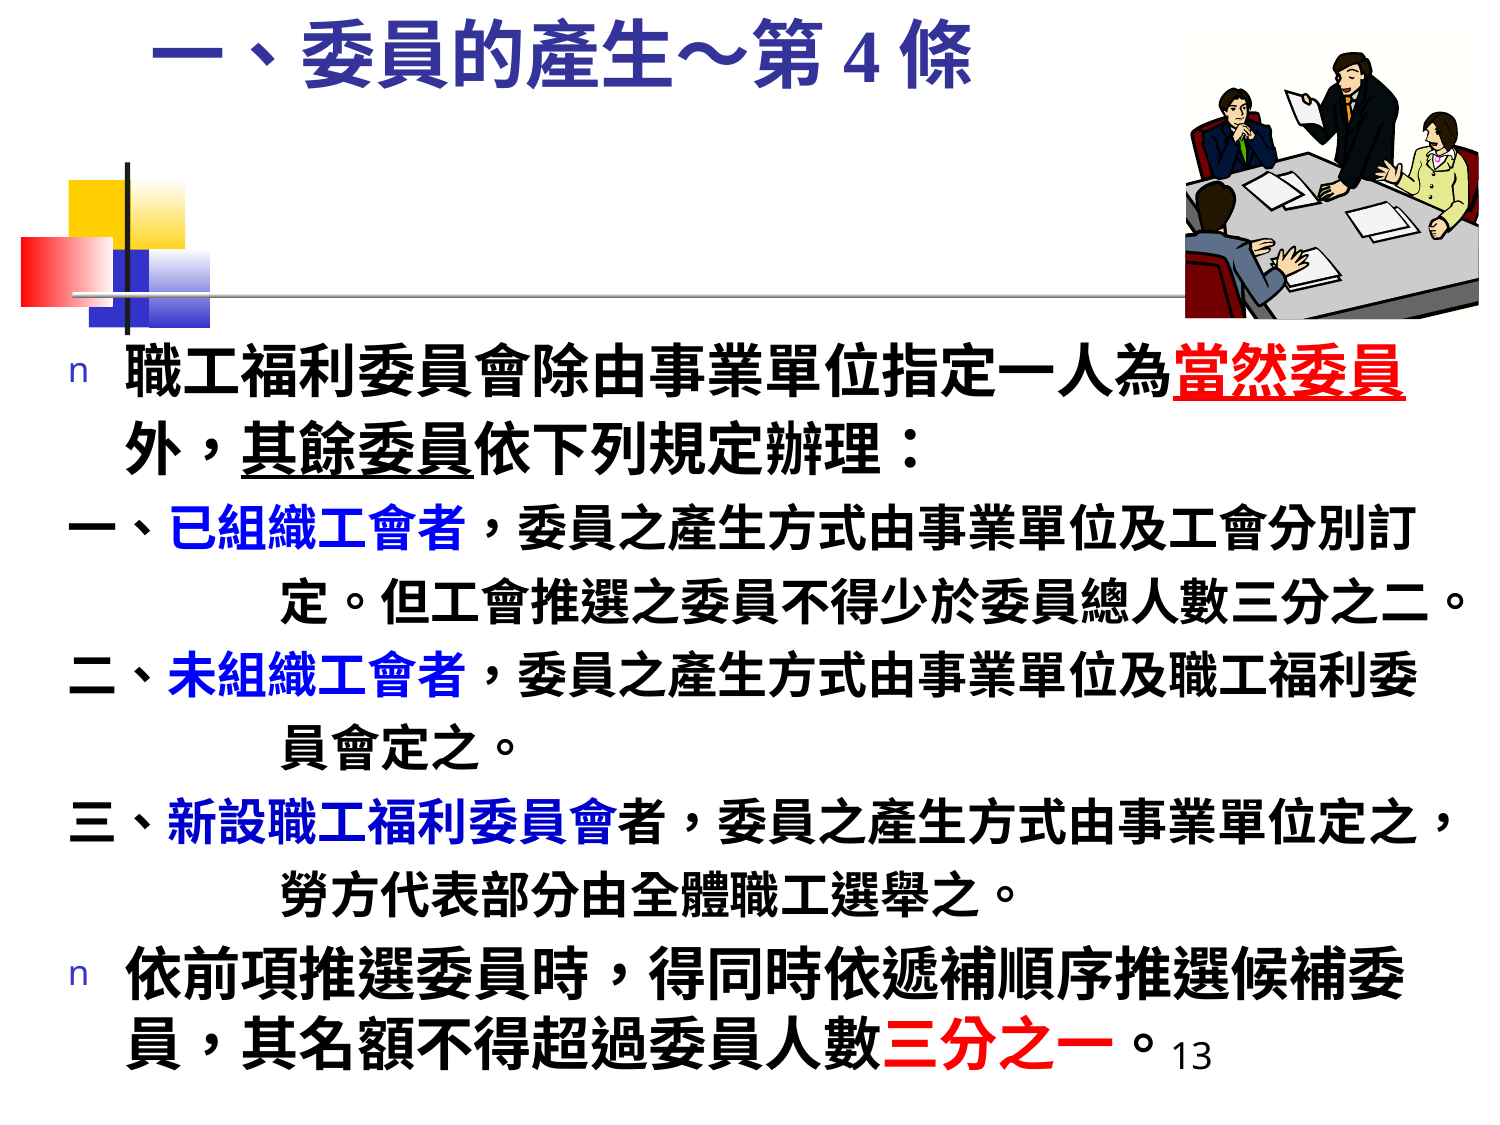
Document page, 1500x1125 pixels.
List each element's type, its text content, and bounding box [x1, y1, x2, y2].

picture [1185, 29, 1480, 321]
title 一、委員的產生～第4條 [135, 0, 1414, 240]
slide_number <編號> [1155, 1024, 1468, 1100]
list 職工福利委員會除由事業單位指定一人為當然委員外，其餘委員依下列規定辦理： 一、已組織工會者，委員之產生方式由事業單位及工會分別訂 定。但工會推選之委員不得少於委員總人數三分之二。 二、未組織工會者，委員之產生方式由事業單位及職工福利委 員會定之。 三、新設職工福利委員會者，委員之產生方式由事業單位定之， 勞方代表部分由全體職工選舉之。 依前項推選委員時，得同時依遞補順序推選候補委員，其名額不得超過委員人數三分之一。 [53, 326, 1459, 1049]
